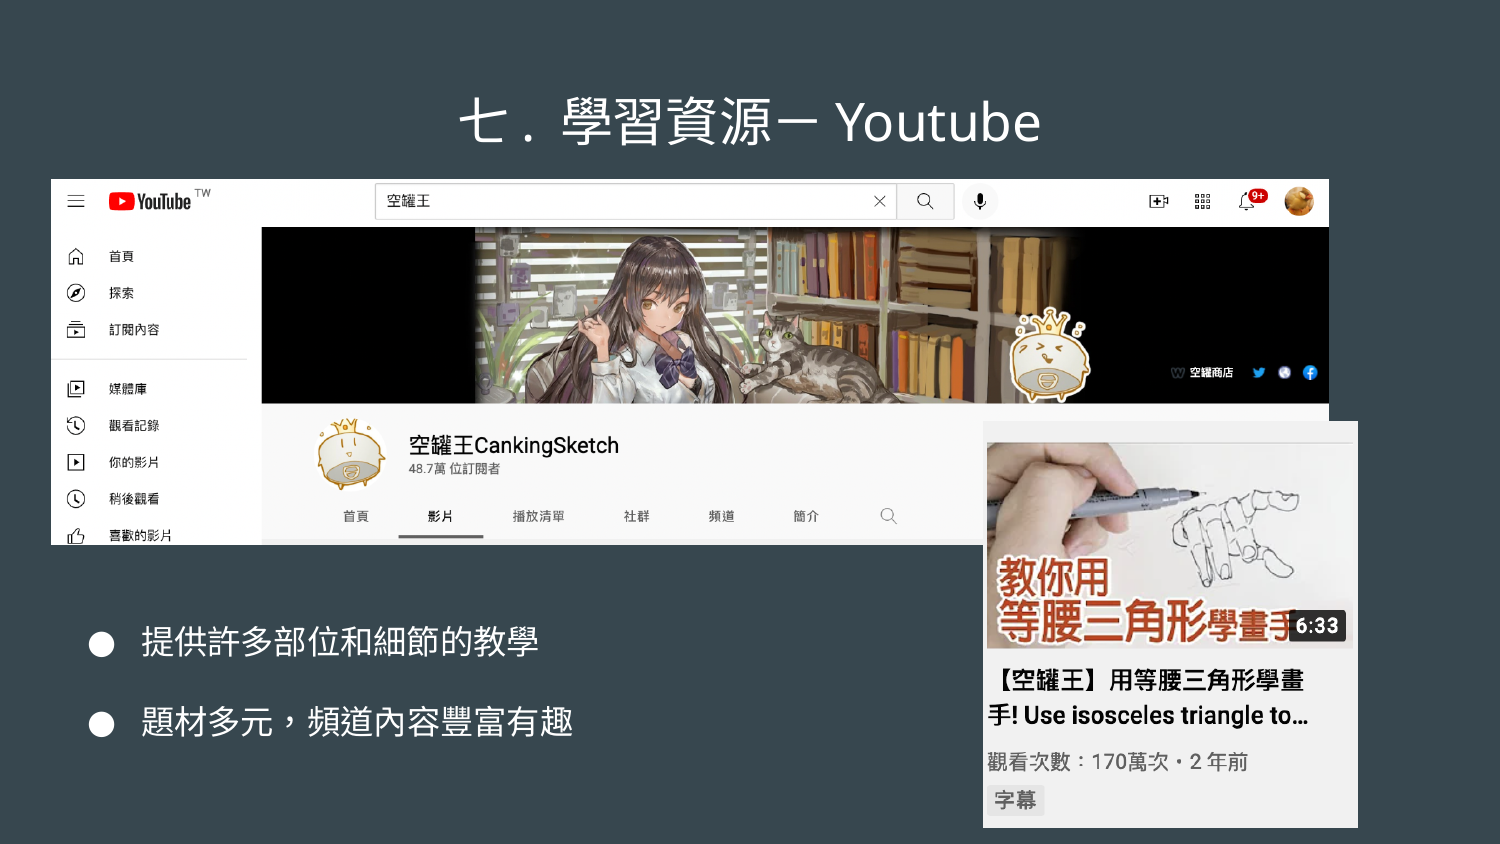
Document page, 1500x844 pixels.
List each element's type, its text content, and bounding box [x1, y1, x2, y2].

title 七. 學習資源－Youtube [51, 72, 1449, 167]
text_box 提供許多部位和細節的教學 題材多元，頻道內容豐富有趣 [51, 606, 671, 756]
picture [51, 179, 1358, 828]
